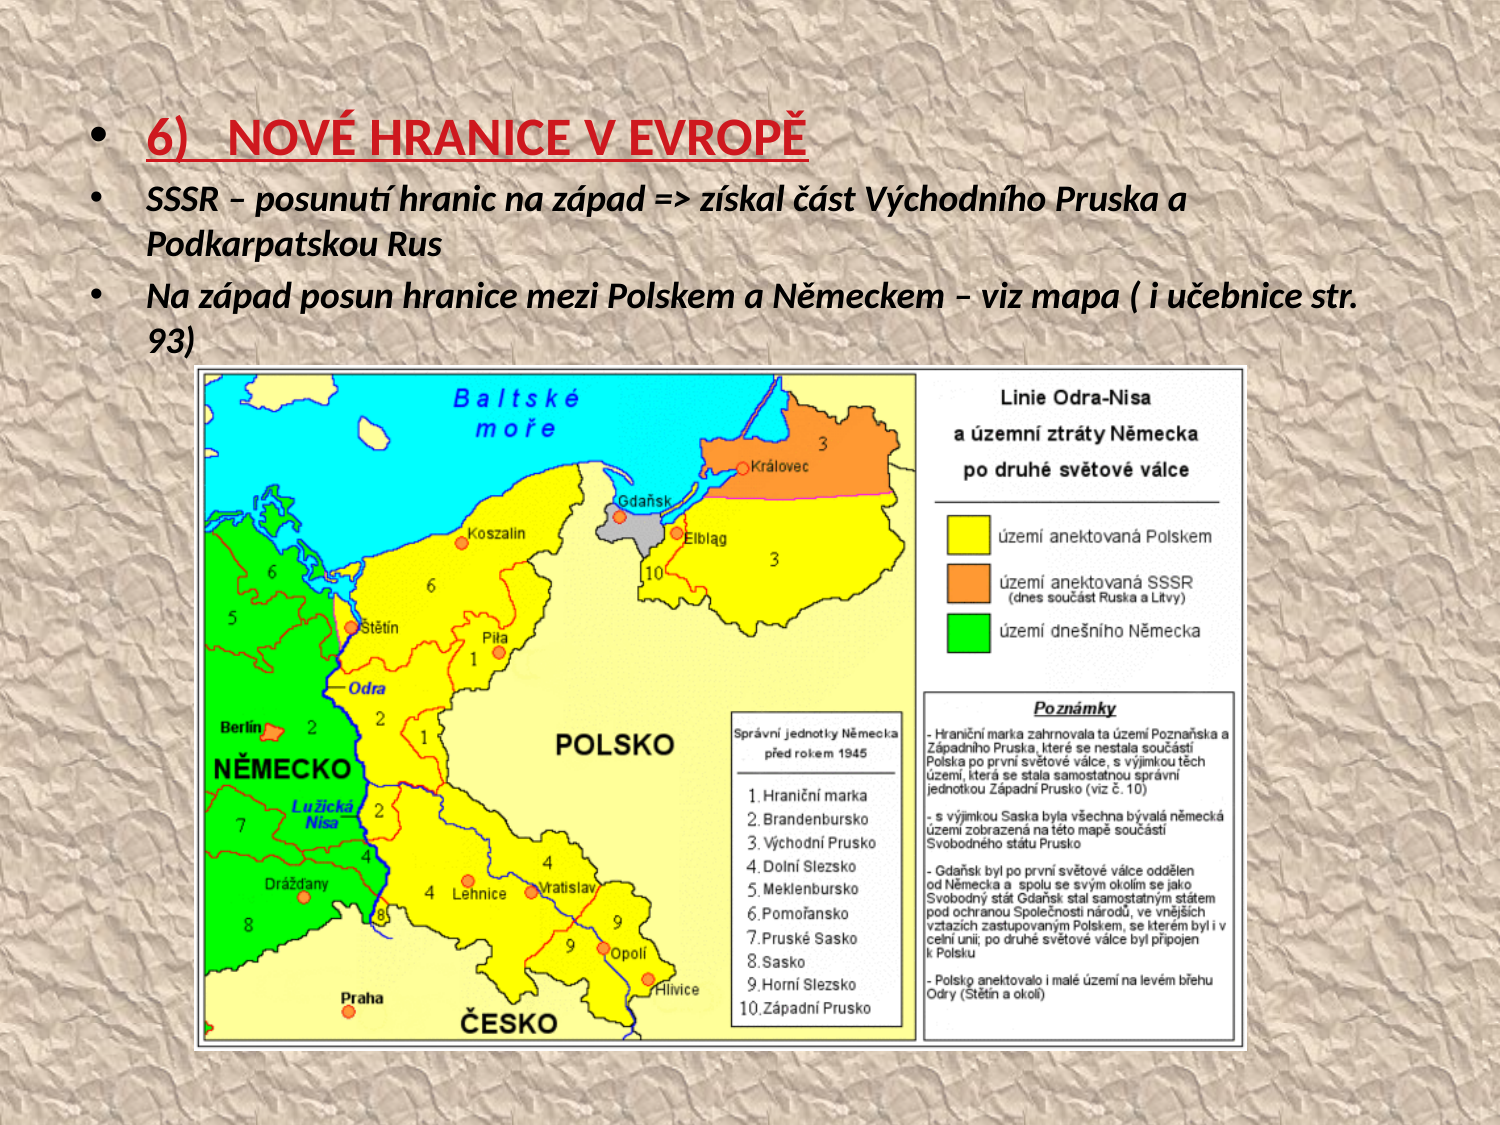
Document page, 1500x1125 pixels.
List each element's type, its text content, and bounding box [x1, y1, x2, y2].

text_box 6) NOVÉ HRANICE V EVROPĚ SSSR – posunutí hranic na západ => získal část Východního Pruska a Podkarpatskou Rus Na západ posun hranice mezi Polskem a Německem – viz mapa ( i učebnice str. 93) [75, 93, 1425, 1005]
picture [194, 365, 1247, 1051]
